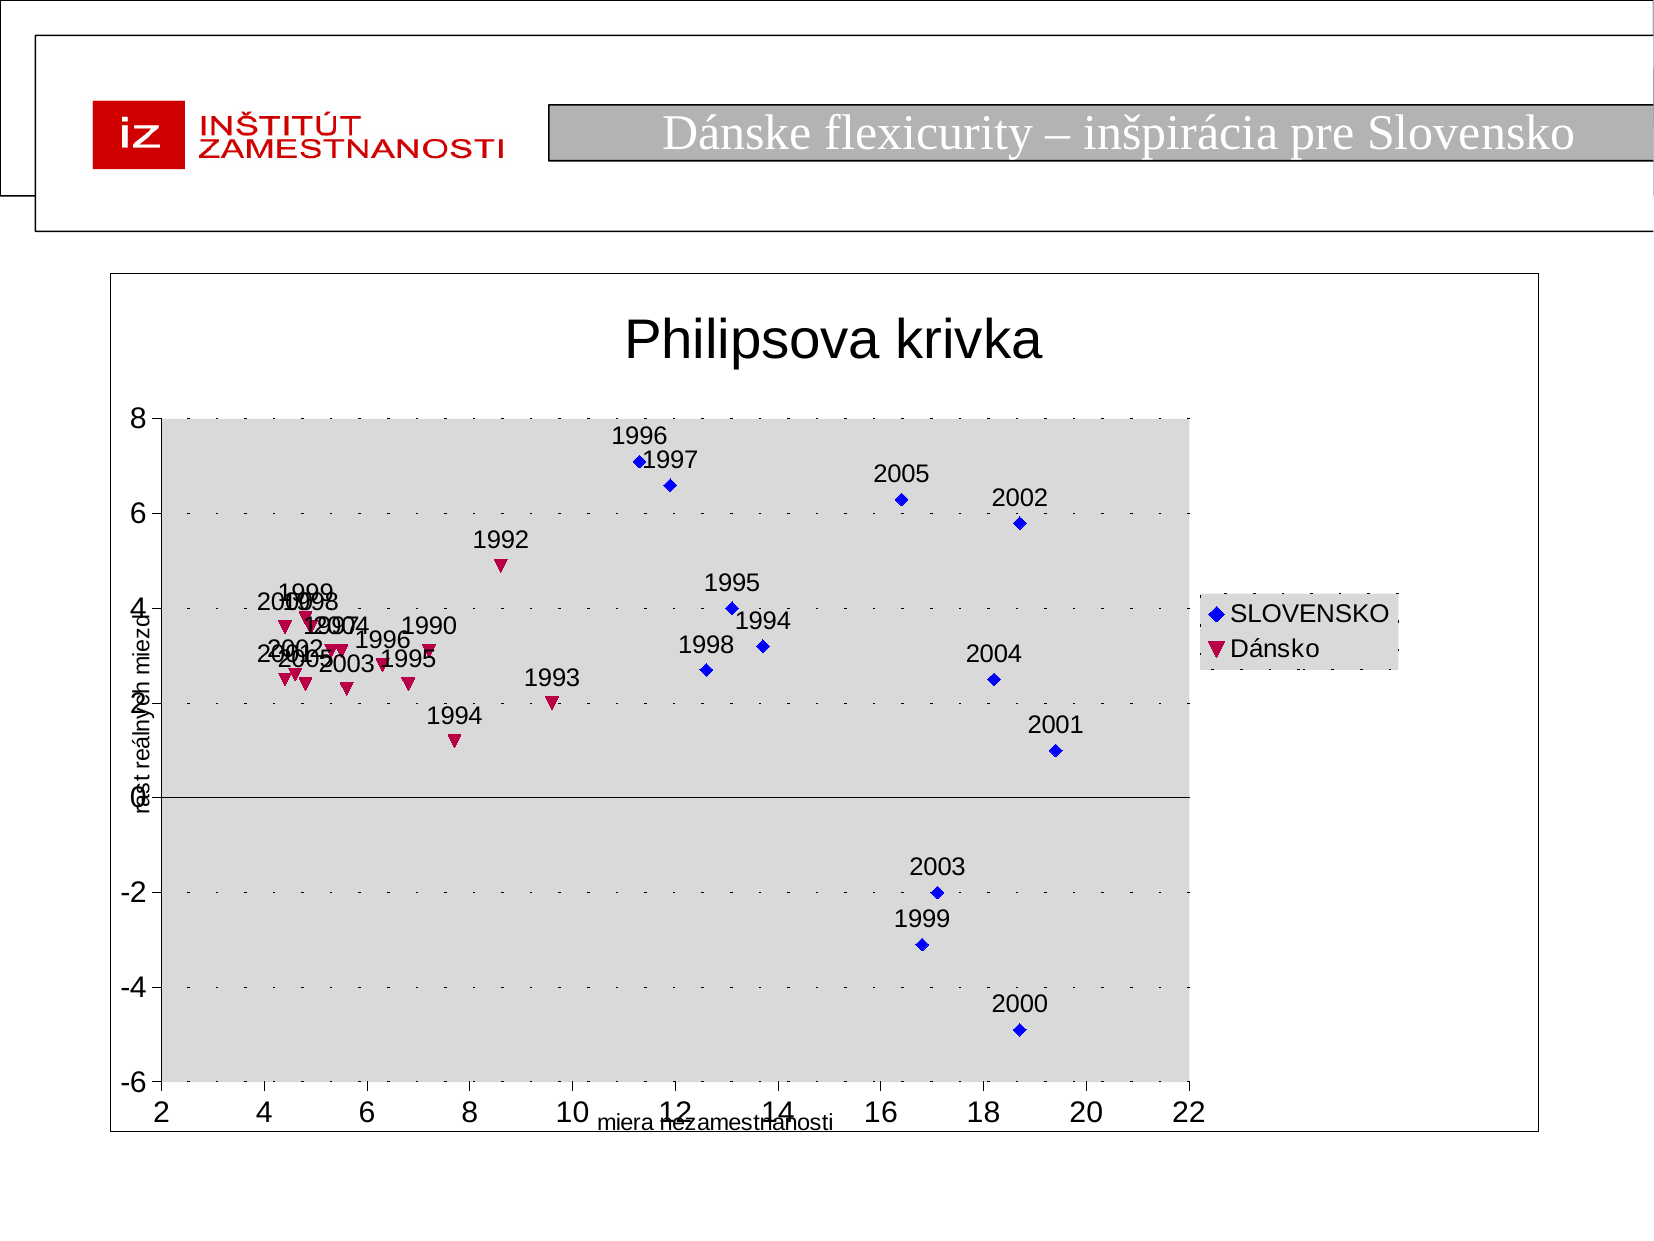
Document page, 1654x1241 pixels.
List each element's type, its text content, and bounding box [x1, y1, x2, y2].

chart [110, 273, 1539, 1142]
picture [41, 41, 553, 225]
text_box [0, 0, 1654, 232]
picture [5, 5, 518, 190]
text_box Dánske flexicurity – inšpirácia pre Slovensko [548, 104, 1654, 161]
